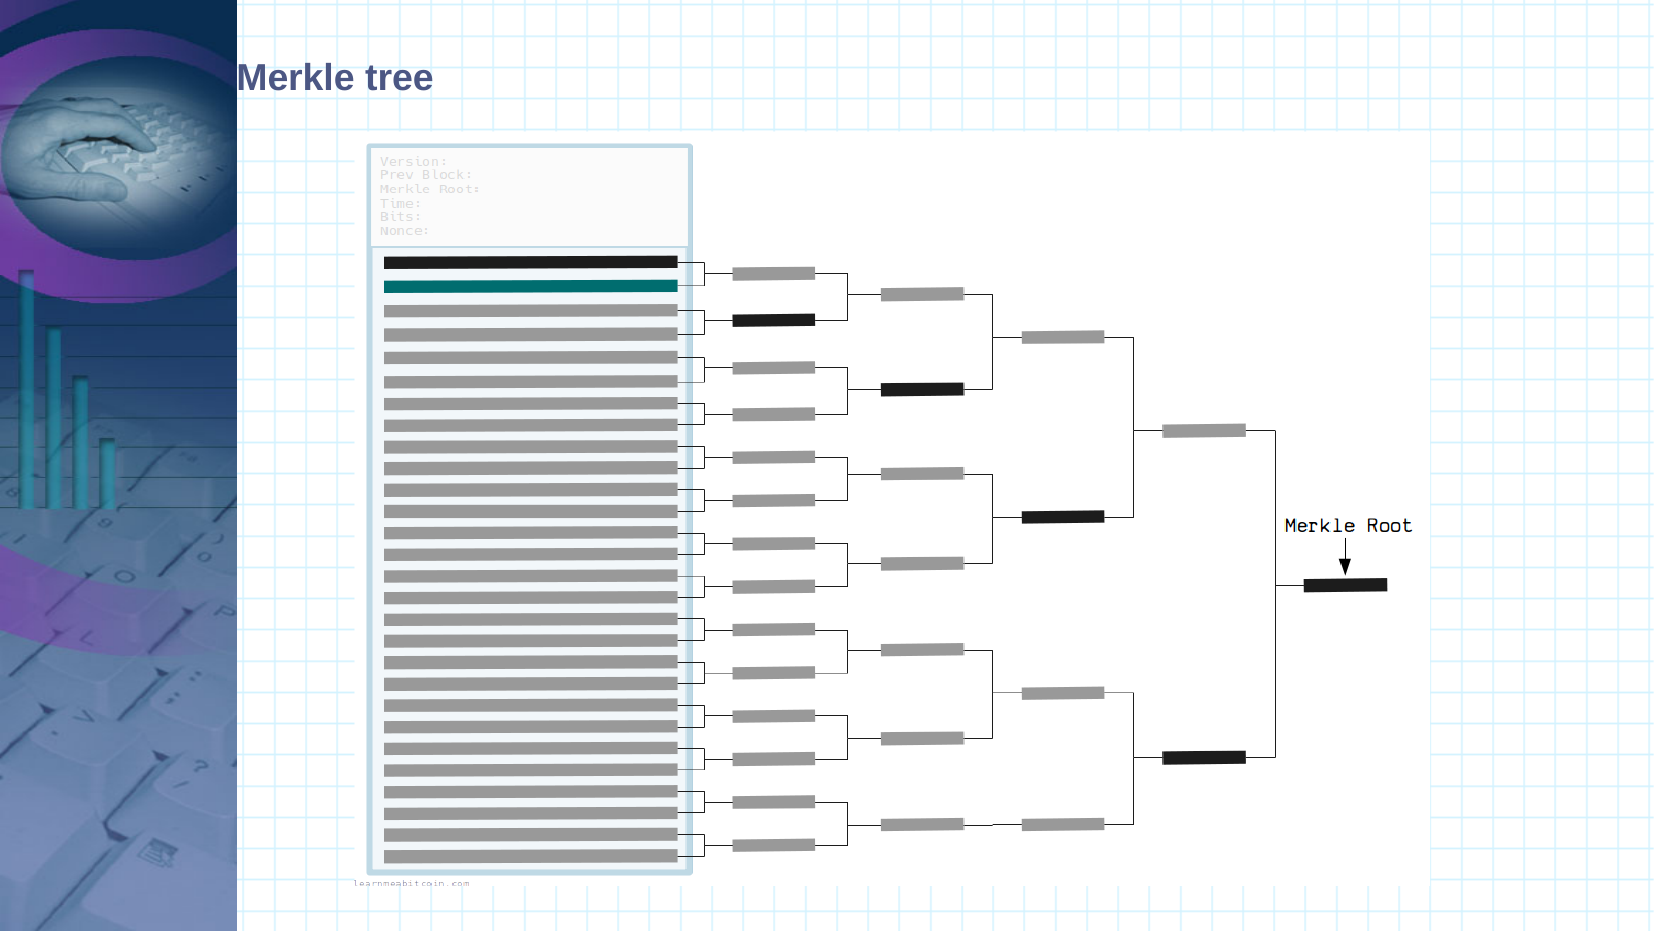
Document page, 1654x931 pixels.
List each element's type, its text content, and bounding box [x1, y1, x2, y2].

picture [0, 0, 1654, 931]
title Merkle tree [236, 0, 1622, 156]
